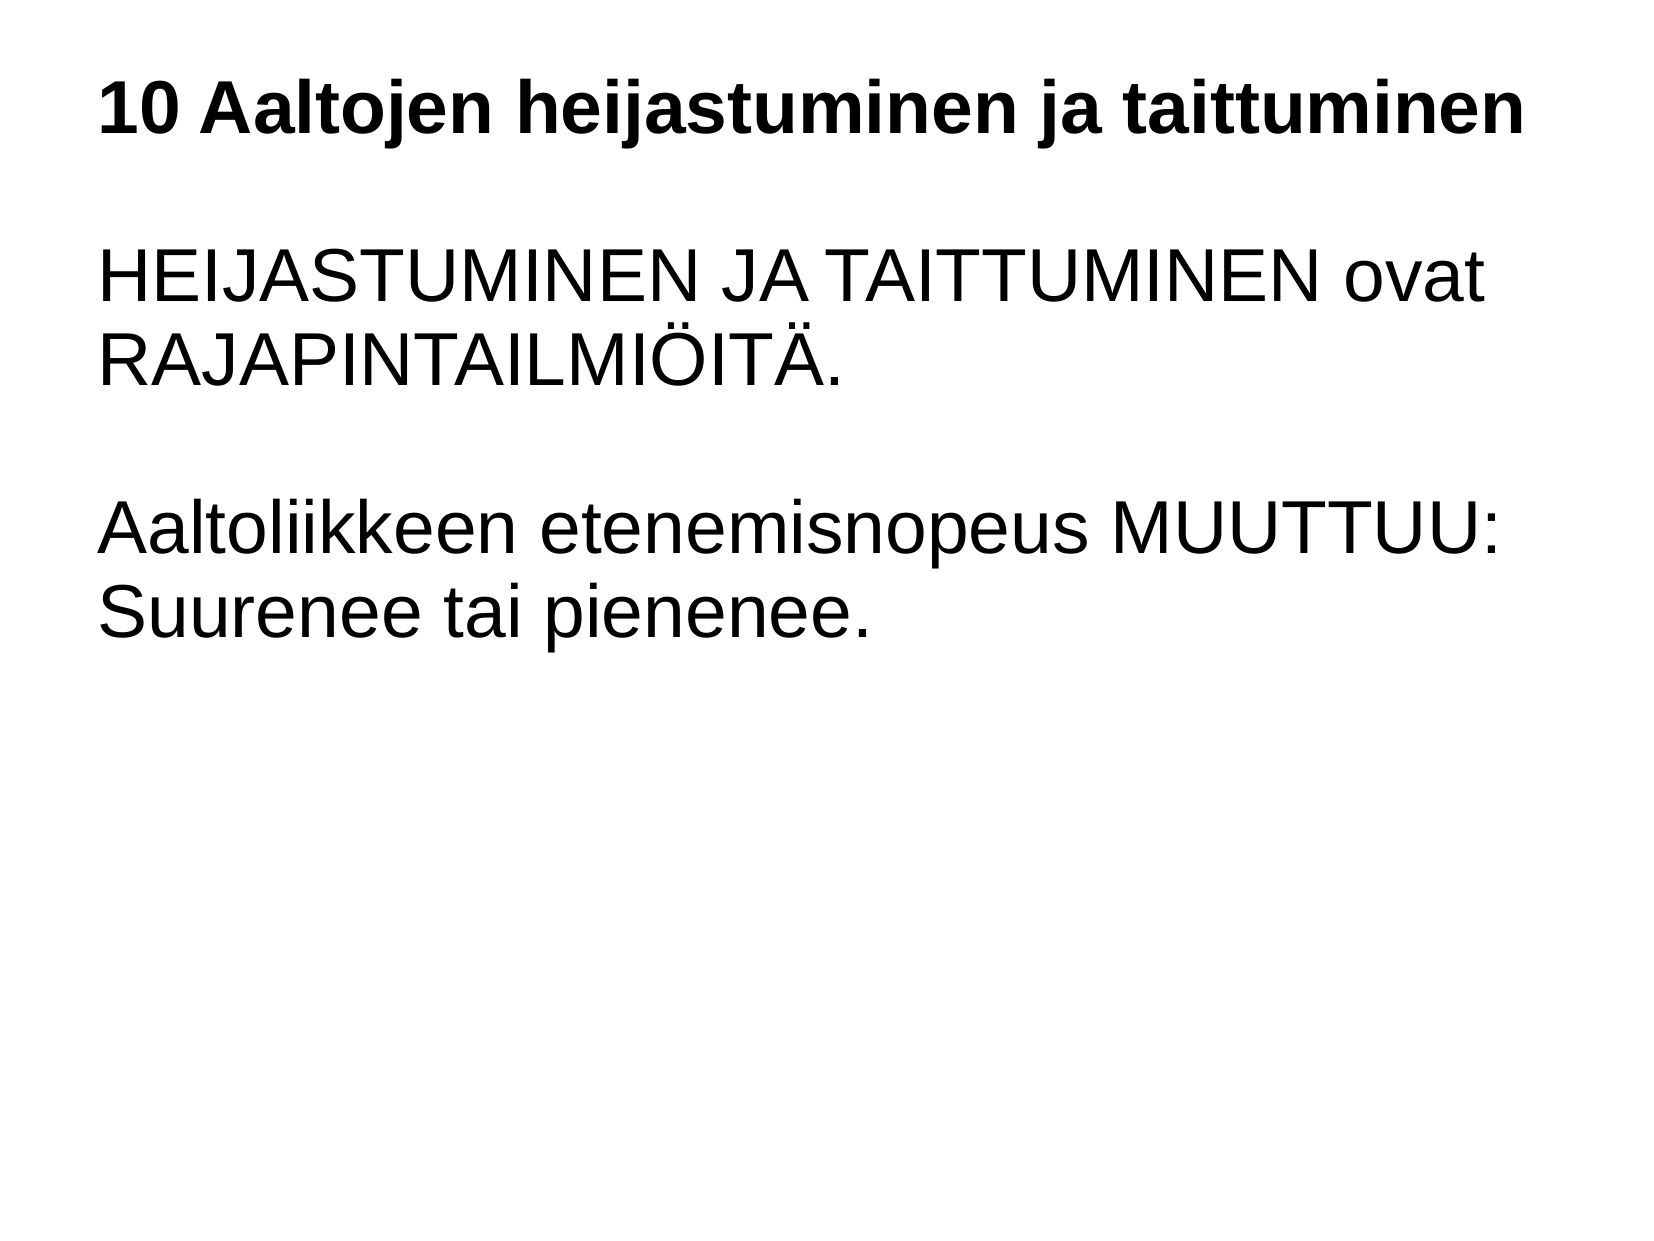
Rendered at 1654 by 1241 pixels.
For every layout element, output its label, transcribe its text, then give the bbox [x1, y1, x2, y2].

text_box 10 Aaltojen heijastuminen ja taittuminen HEIJASTUMINEN JA TAITTUMINEN ovat RAJAPINTAILMIÖITÄ. Aaltoliikkeen etenemisnopeus MUUTTUU: Suurenee tai pienenee. [82, 58, 1571, 914]
